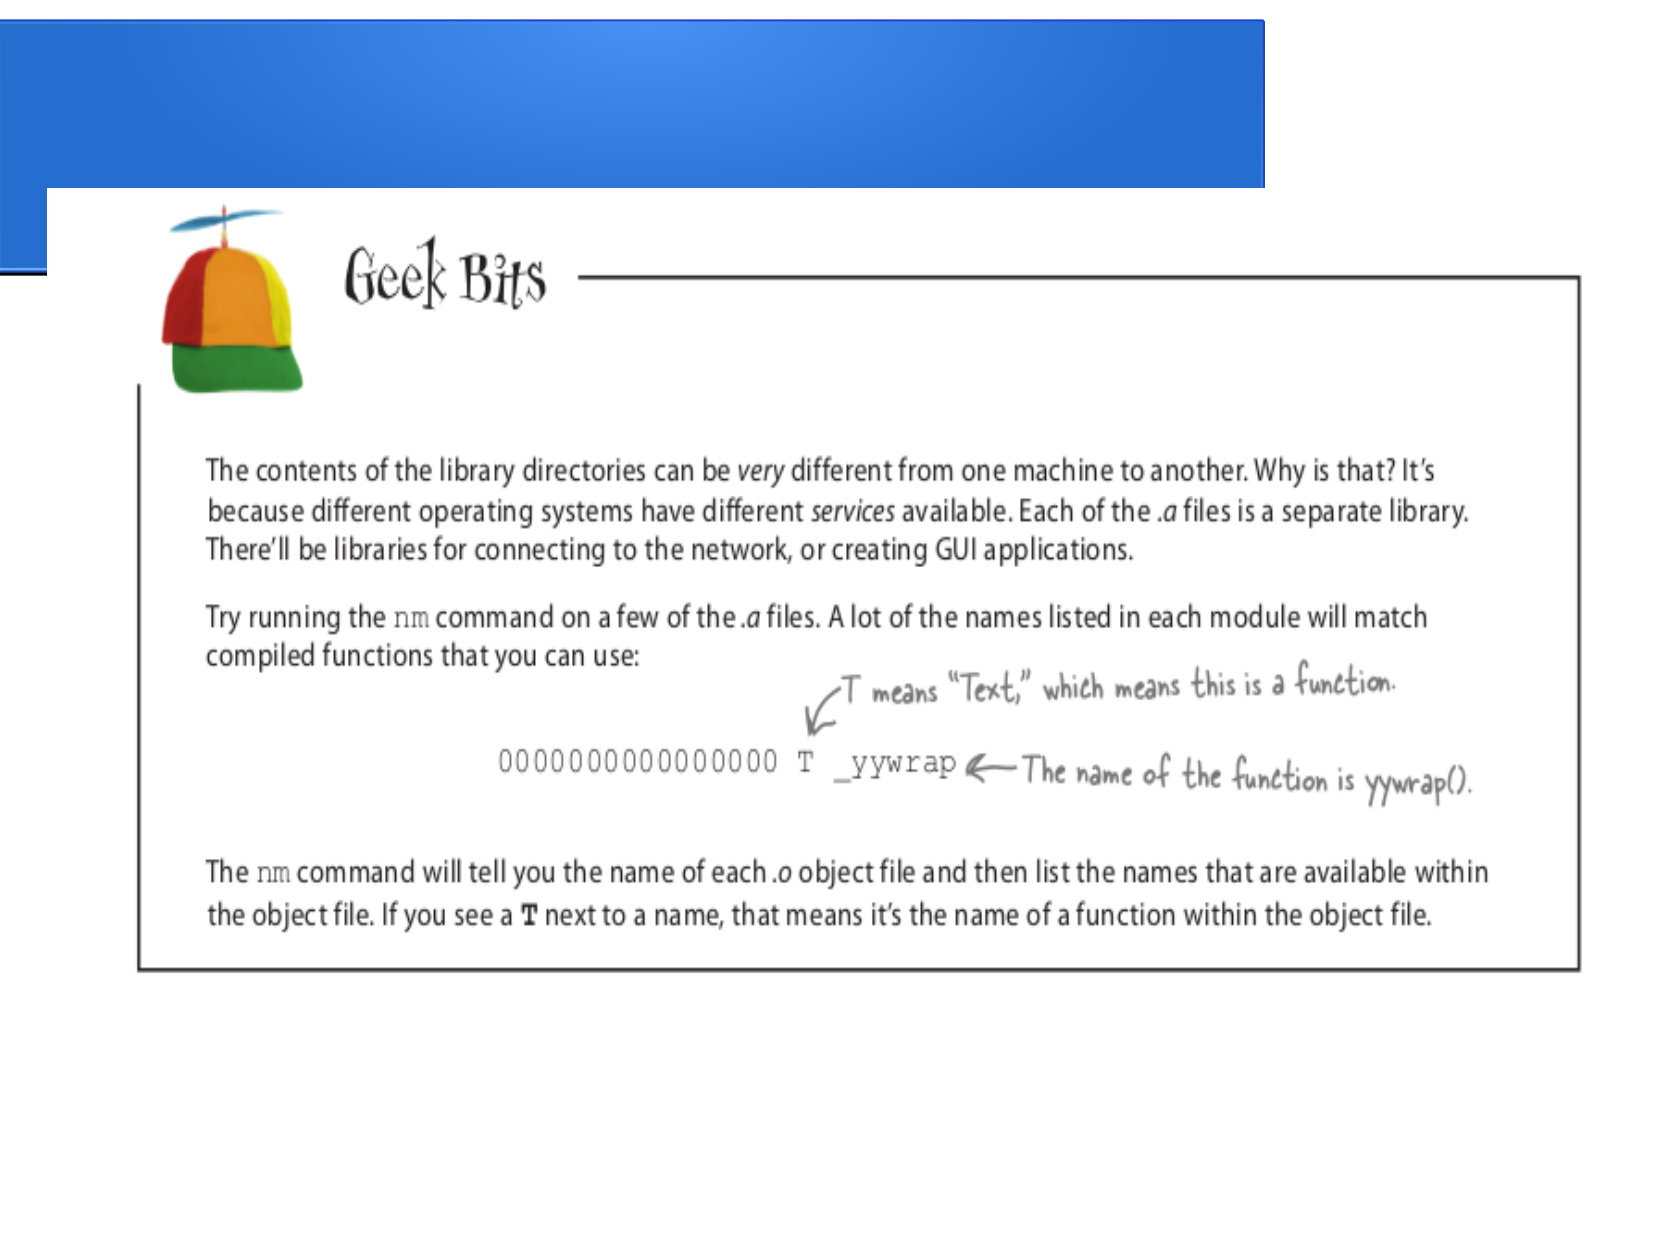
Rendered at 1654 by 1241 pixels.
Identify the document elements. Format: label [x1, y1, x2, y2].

picture [47, 188, 1619, 1016]
